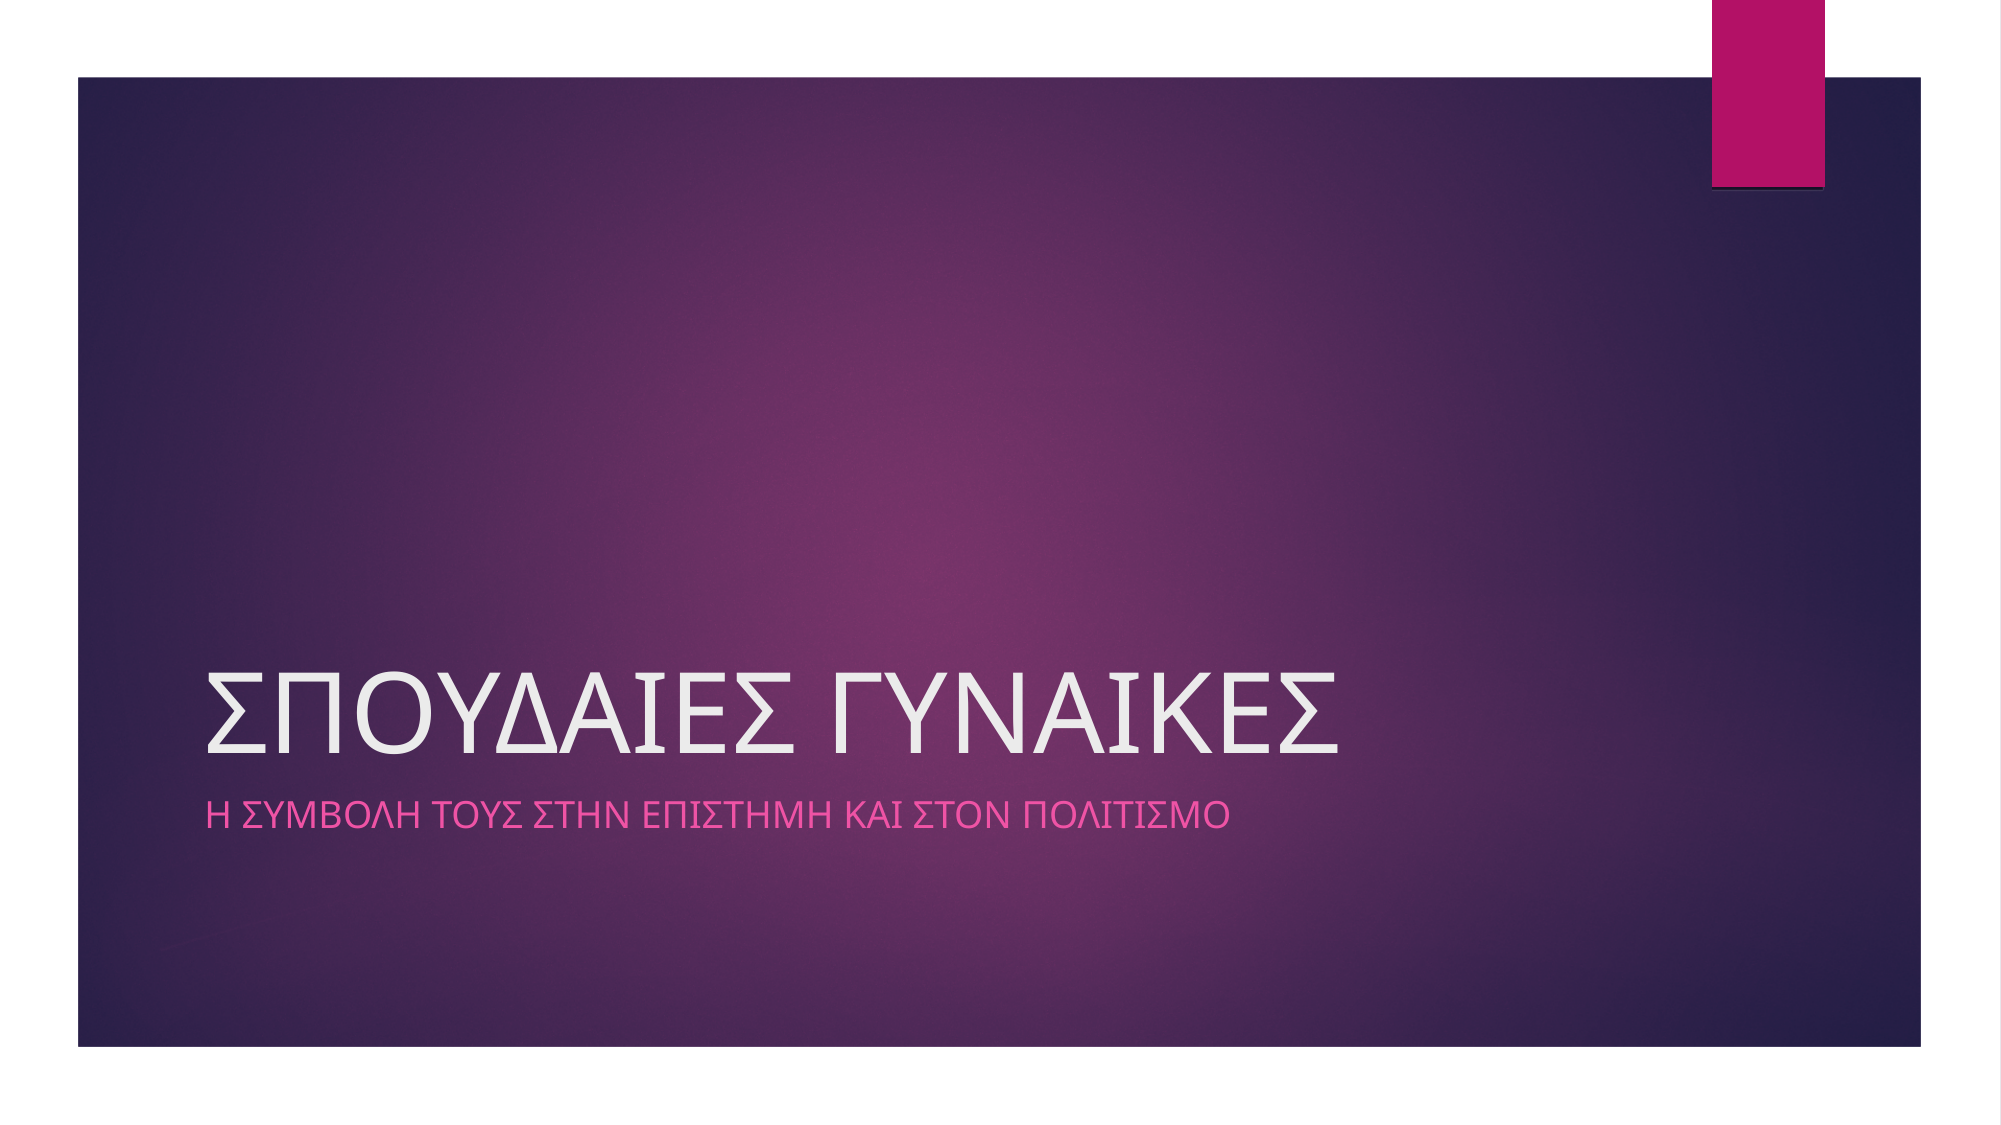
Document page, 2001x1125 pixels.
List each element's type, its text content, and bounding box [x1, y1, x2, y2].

title ΣΠΟΥΔΑΙΕΣ ΓΥΝΑΙΚΕΣ [189, 344, 1638, 783]
subtitle Η ΣΥΜΒΟΛΗ τους ΣΤΗΝ ΕΠΙΣΤΗΜΗ ΚΑΙ ΣΤΟΝ ΠΟΛΙΤΙΣΜΟ [189, 783, 1638, 926]
